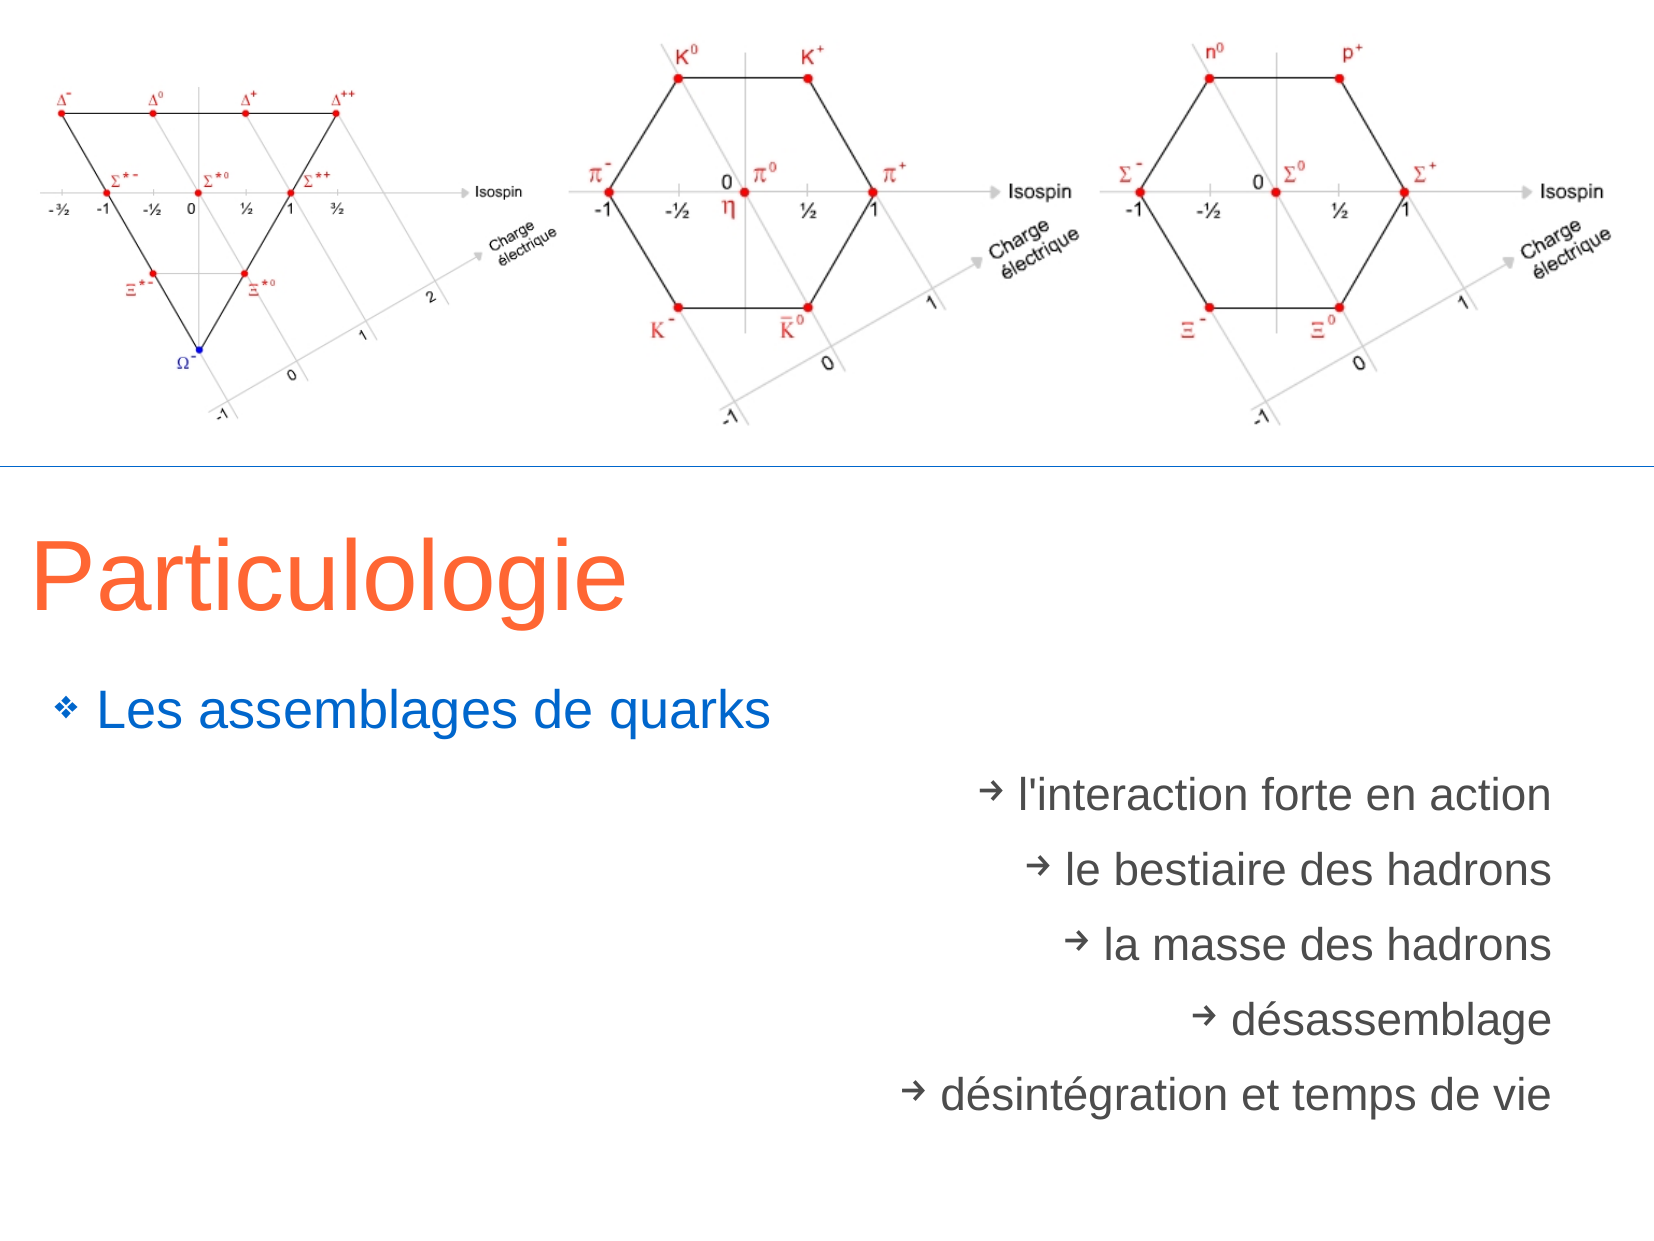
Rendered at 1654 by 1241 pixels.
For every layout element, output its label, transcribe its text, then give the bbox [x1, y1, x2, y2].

title Particulologie [29, 472, 1625, 680]
picture [11, 17, 1636, 443]
list Les assemblages de quarks l'interaction forte en action le bestiaire des hadrons la masse des hadrons désassemblage désintégration et temps de vie [48, 679, 1553, 1180]
